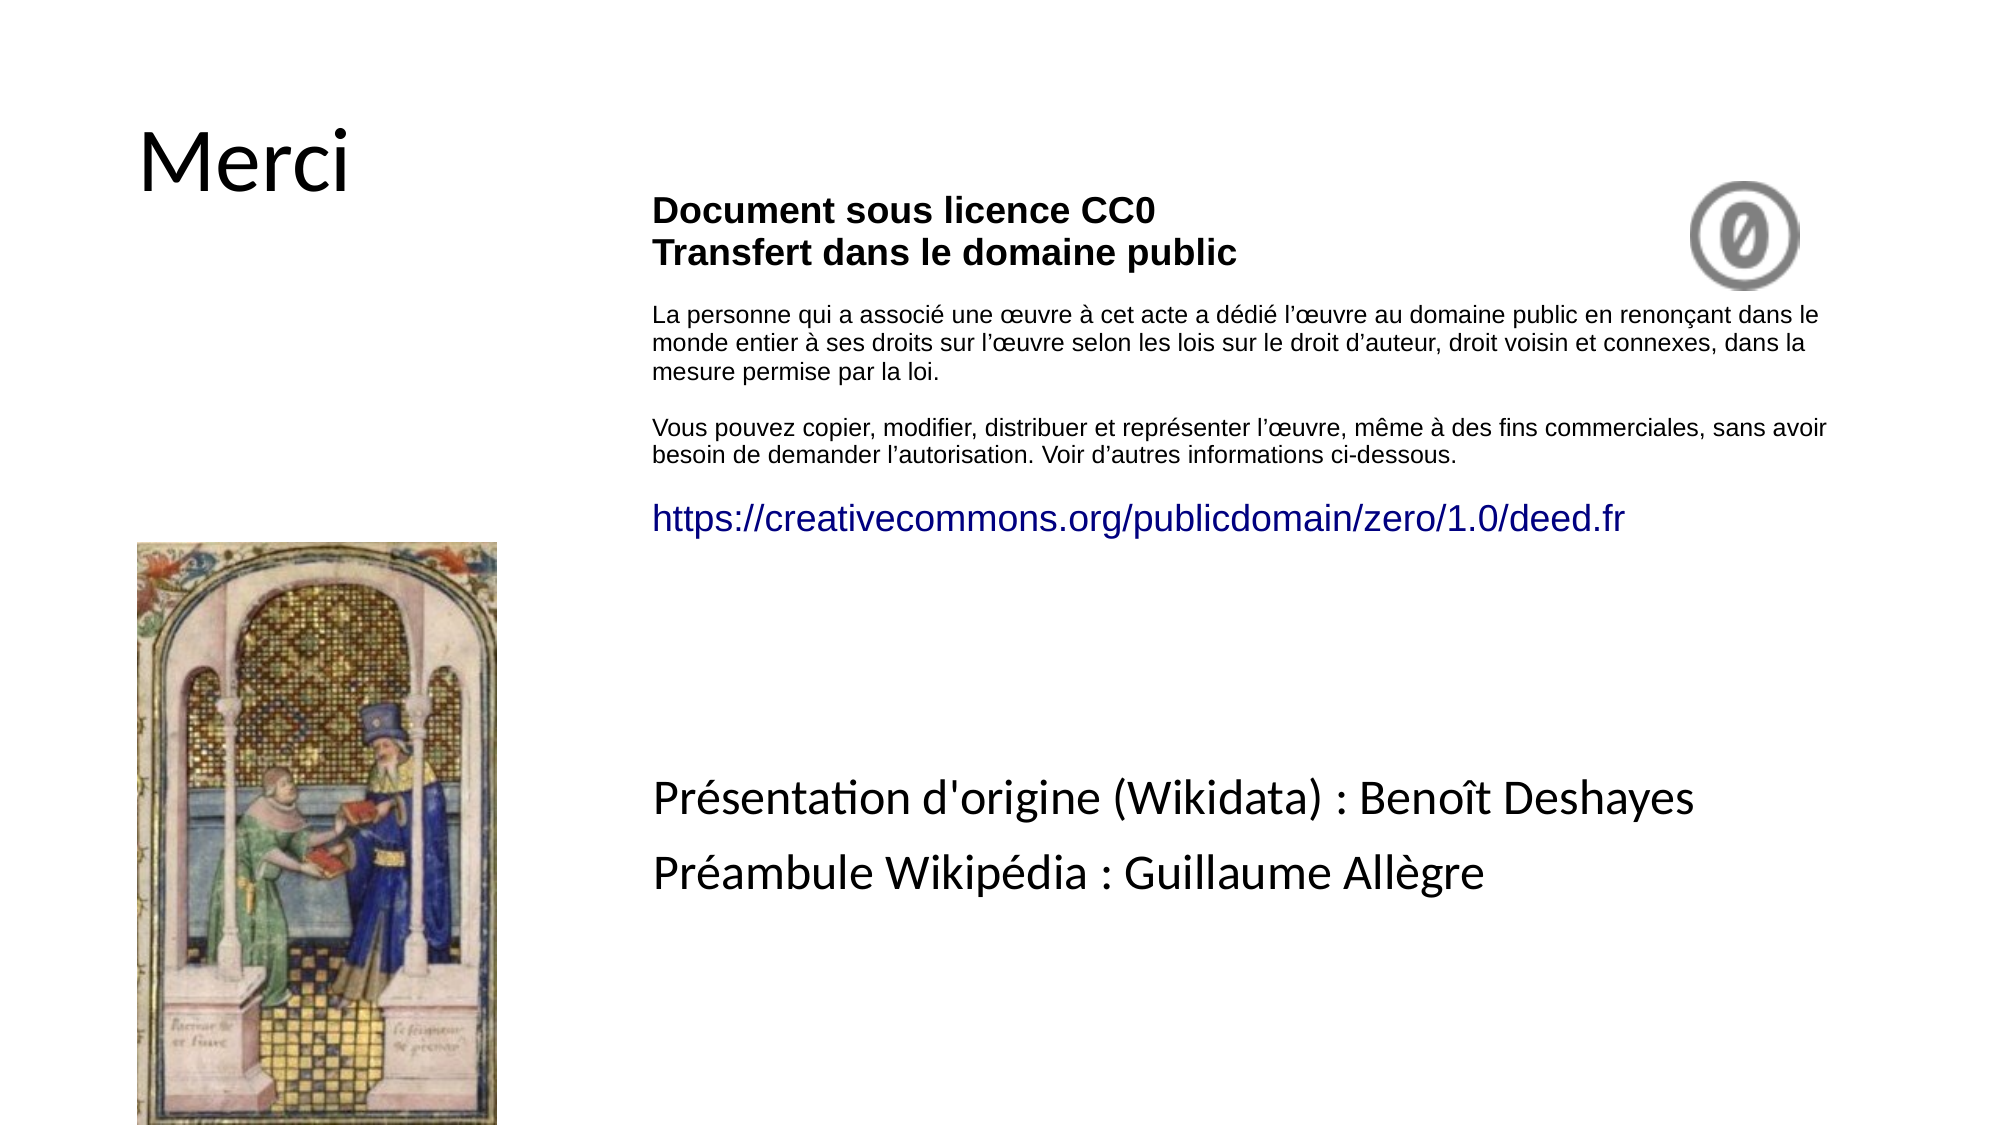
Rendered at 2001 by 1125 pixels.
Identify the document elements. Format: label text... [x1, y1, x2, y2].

title Merci [137, 59, 1863, 278]
picture [1690, 181, 1800, 291]
picture [137, 542, 497, 1125]
text_box Document sous licence CC0 Transfert dans le domaine public La personne qui a associé une œuvre à cet acte a dédié l’œuvre au domaine public en renonçant dans le monde entier à ses droits sur l’œuvre selon les lois sur le droit d’auteur, droit voisin et connexes, dans la mesure permise par la loi. Vous pouvez copier, modifier, distribuer et représenter l’œuvre, même à des fins commerciales, sans avoir besoin de demander l’autorisation. Voir d’autres informations ci-dessous. https://creativecommons.org/publicdomain/zero/1.0/deed.fr [637, 181, 1853, 582]
list Présentation d'origine (Wikidata) : Benoît Deshayes Préambule Wikipédia : Guillaume Allègre [654, 778, 1718, 983]
